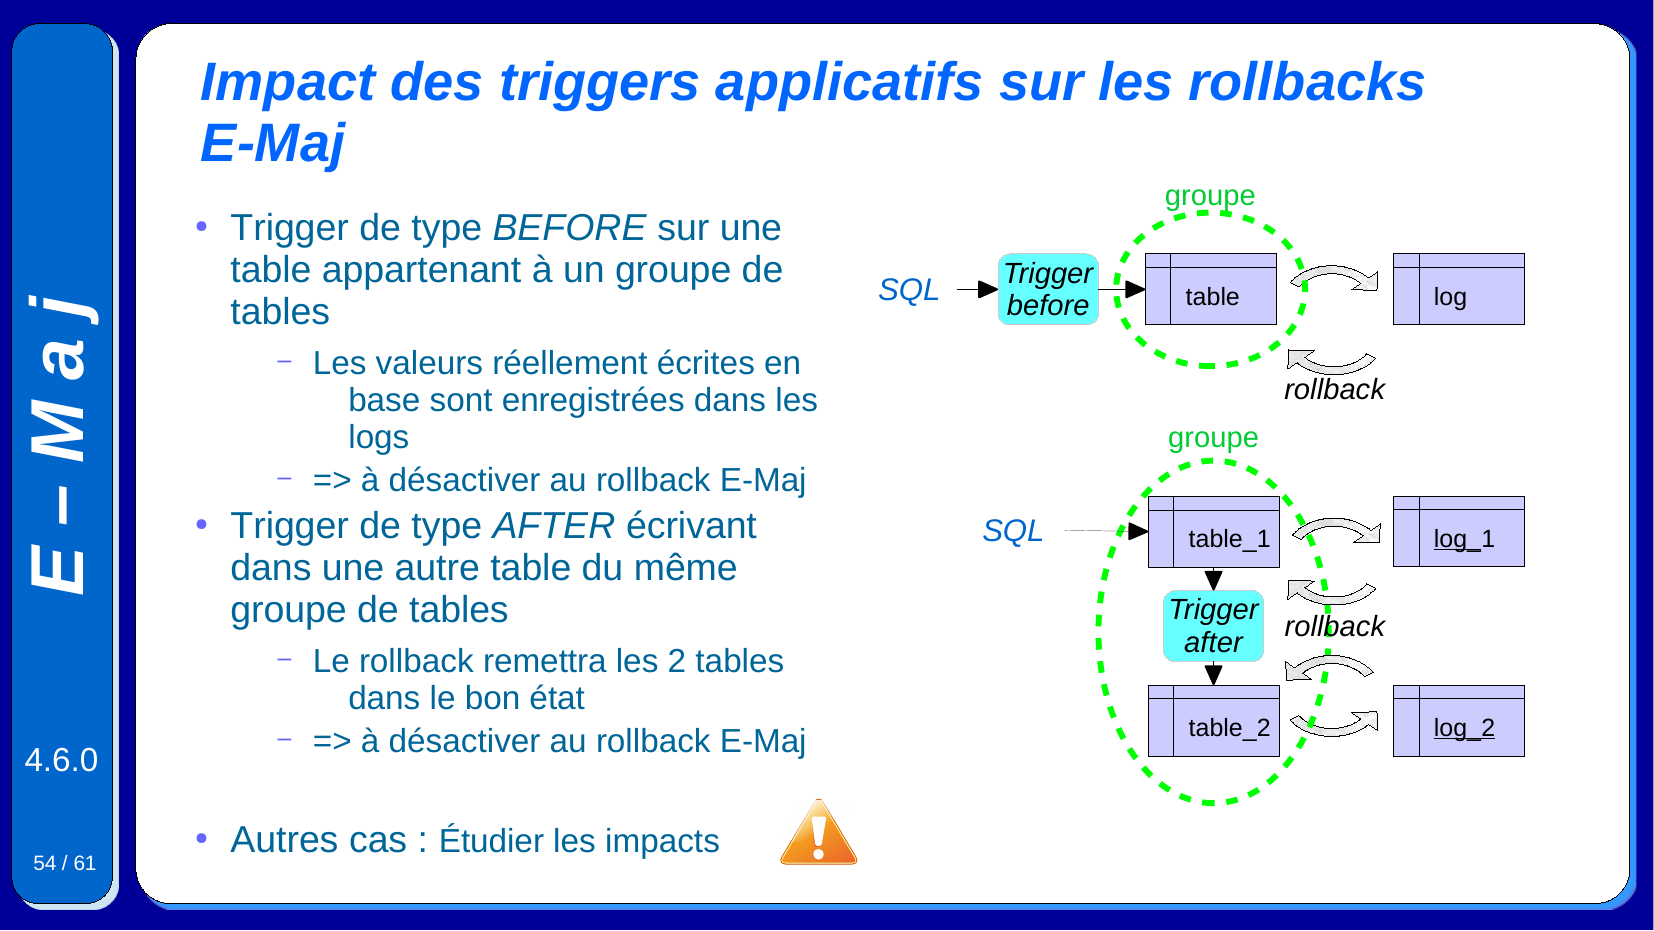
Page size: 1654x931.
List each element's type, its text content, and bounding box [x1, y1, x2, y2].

text_box rollback [1269, 602, 1401, 650]
text_box SQL [862, 264, 957, 315]
text_box [1285, 655, 1374, 681]
text_box [1290, 711, 1378, 737]
text_box table_1 [1148, 496, 1280, 568]
text_box [1287, 349, 1326, 366]
text_box [1292, 518, 1381, 543]
text_box [1287, 580, 1376, 602]
text_box log_1 [1393, 496, 1525, 567]
text_box [1290, 265, 1378, 291]
text_box Trigger after [1163, 590, 1264, 662]
text_box [1342, 353, 1376, 366]
text_box SQL [962, 505, 1065, 556]
text_box log_2 [1393, 685, 1525, 757]
title Impact des triggers applicatifs sur les rollbacks E-Maj [200, 34, 1575, 191]
text_box table [1145, 253, 1277, 325]
picture [767, 783, 871, 886]
text_box Trigger before [998, 253, 1099, 325]
text_box table_2 [1148, 685, 1280, 757]
text_box log [1393, 253, 1525, 325]
text_box groupe [1150, 171, 1271, 219]
text_box groupe [1153, 413, 1274, 461]
text_box rollback [1269, 366, 1401, 414]
list Trigger de type BEFORE sur une table appartenant à un groupe de tables Les valeurs réellement écrites en base sont enregistrées dans les logs => à désactiver au rollback E-Maj Trigger de type AFTER écrivant dans une autre table du même groupe de tables Le rollback remettra les 2 tables dans le bon état => à désactiver au rollback E-Maj Autres cas : Étudier les impacts [177, 206, 839, 880]
